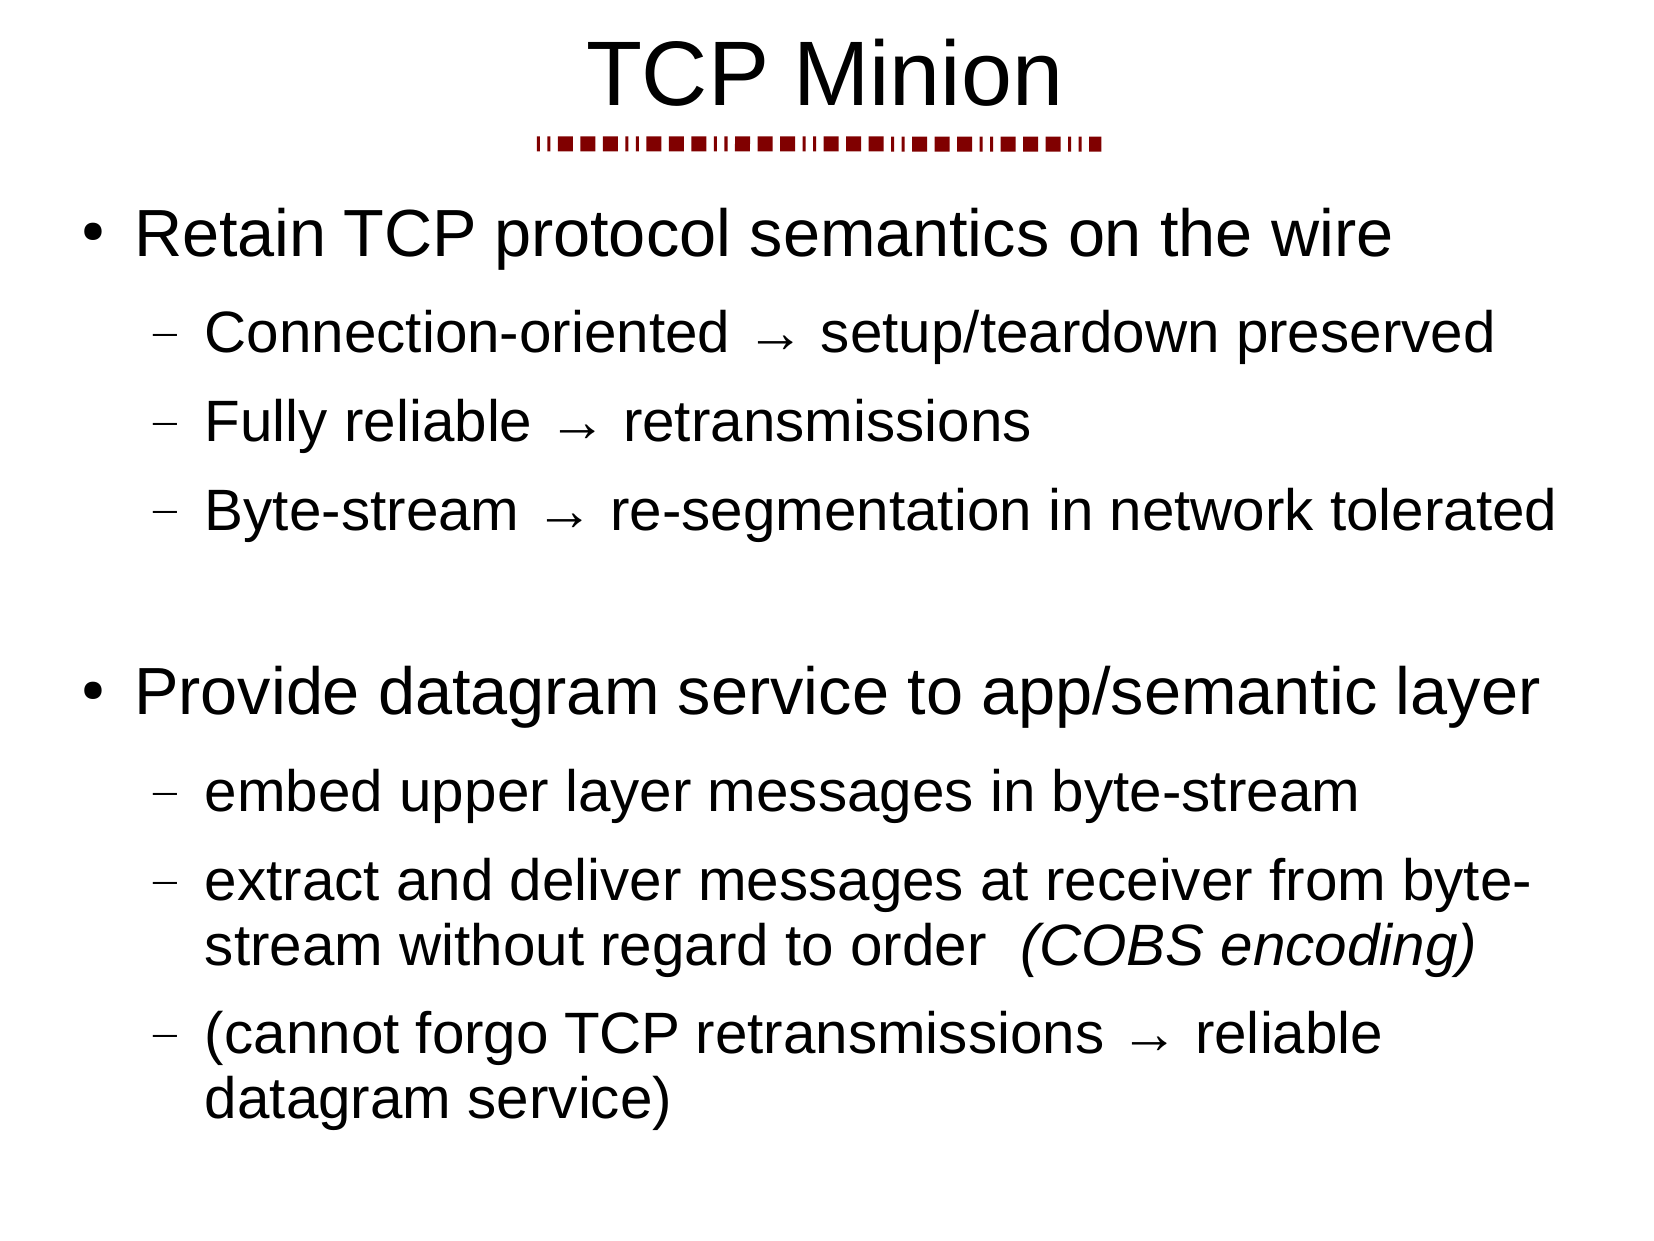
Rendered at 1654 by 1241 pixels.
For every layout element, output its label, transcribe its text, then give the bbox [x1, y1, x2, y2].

list Retain TCP protocol semantics on the wire Connection-oriented → setup/teardown preserved Fully reliable → retransmissions Byte-stream → re-segmentation in network tolerated Provide datagram service to app/semantic layer embed upper layer messages in byte-stream extract and deliver messages at receiver from byte-stream without regard to order (COBS encoding) (cannot forgo TCP retransmissions → reliable datagram service) [63, 195, 1595, 1163]
title TCP Minion [75, 0, 1576, 147]
